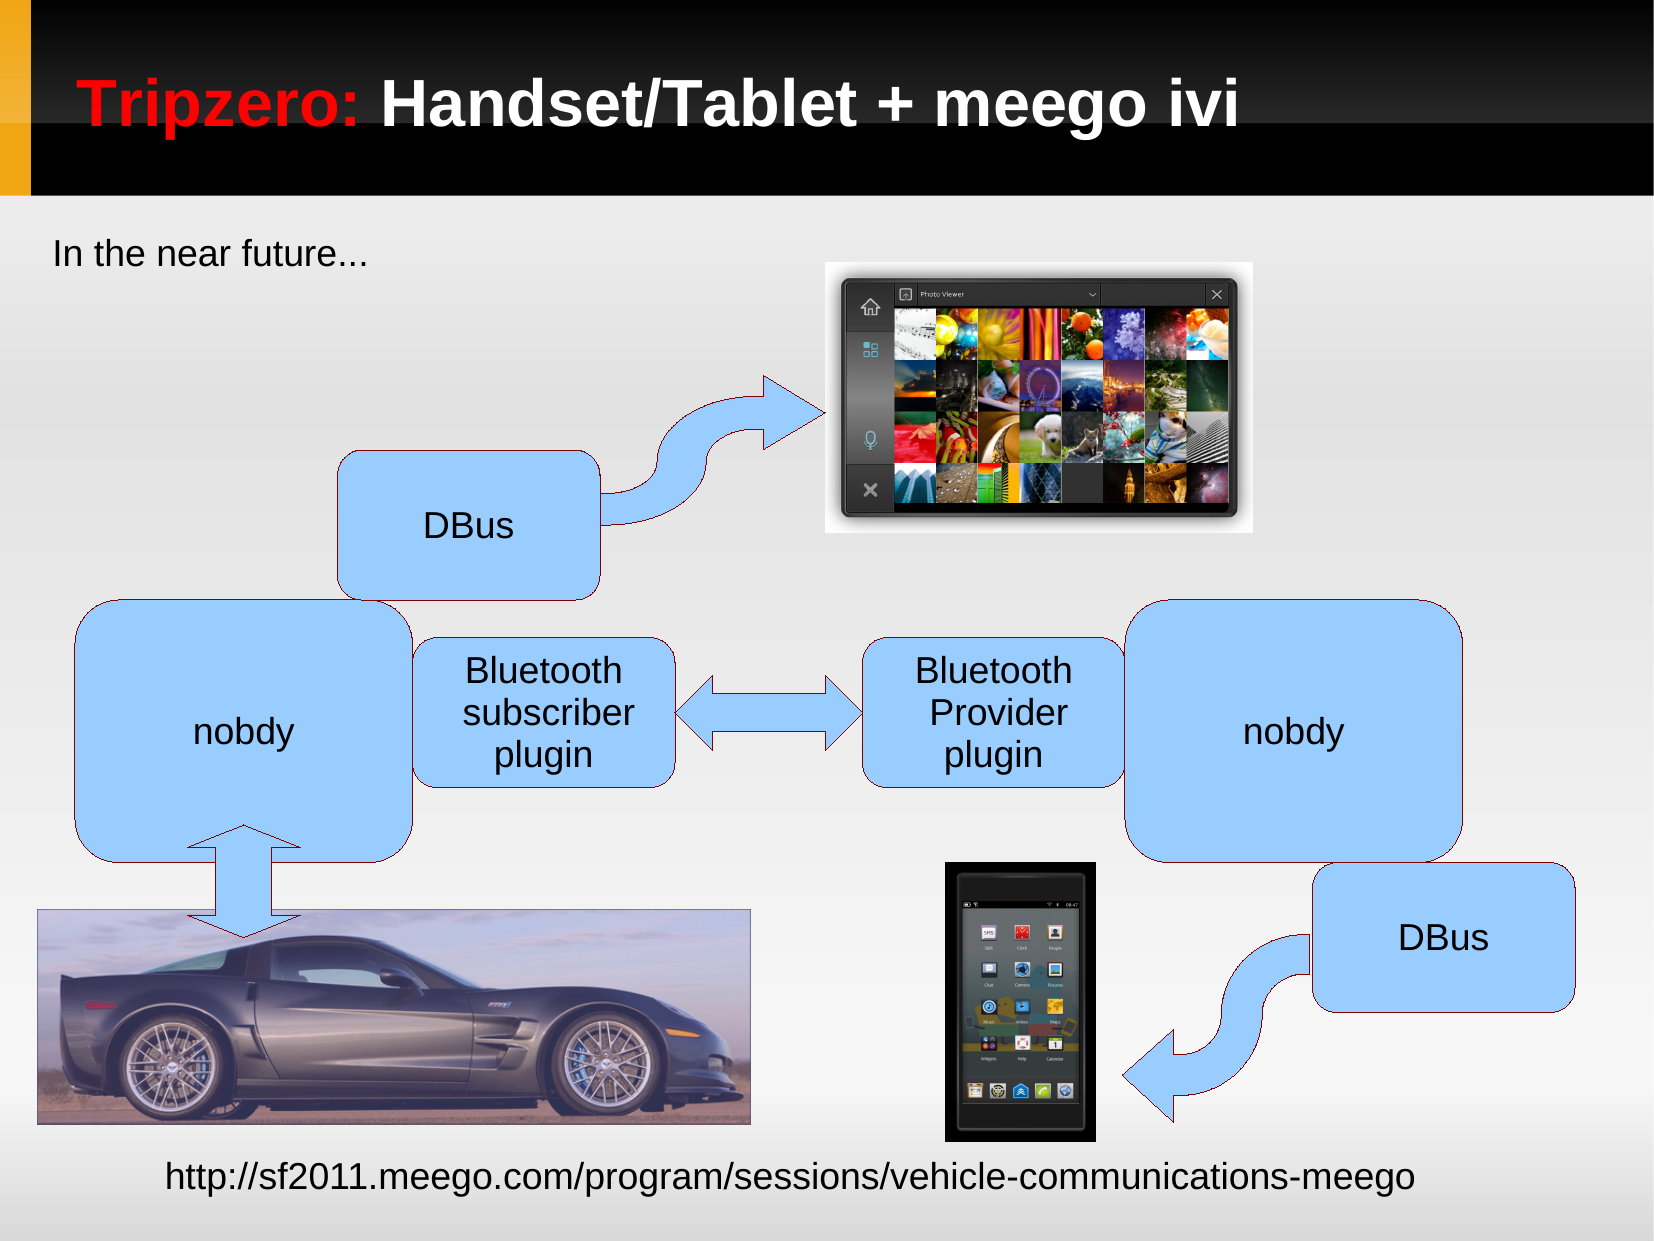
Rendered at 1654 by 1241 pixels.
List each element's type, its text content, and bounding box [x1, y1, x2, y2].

text_box http://sf2011.meego.com/program/sessions/vehicle-communications-meego [150, 1148, 1436, 1206]
text_box Bluetooth Provider plugin [862, 637, 1124, 788]
text_box DBus [1312, 862, 1576, 1013]
text_box nobdy [74, 599, 413, 863]
text_box [1122, 934, 1310, 1123]
title Tripzero: Handset/Tablet + meego ivi [76, 0, 1565, 208]
text_box In the near future... [37, 225, 563, 282]
text_box Bluetooth subscriber plugin [412, 637, 676, 788]
text_box [187, 824, 301, 938]
text_box nobdy [1124, 599, 1463, 863]
picture [0, 0, 1654, 1241]
text_box [674, 675, 863, 751]
text_box [600, 375, 826, 526]
text_box DBus [337, 450, 601, 601]
